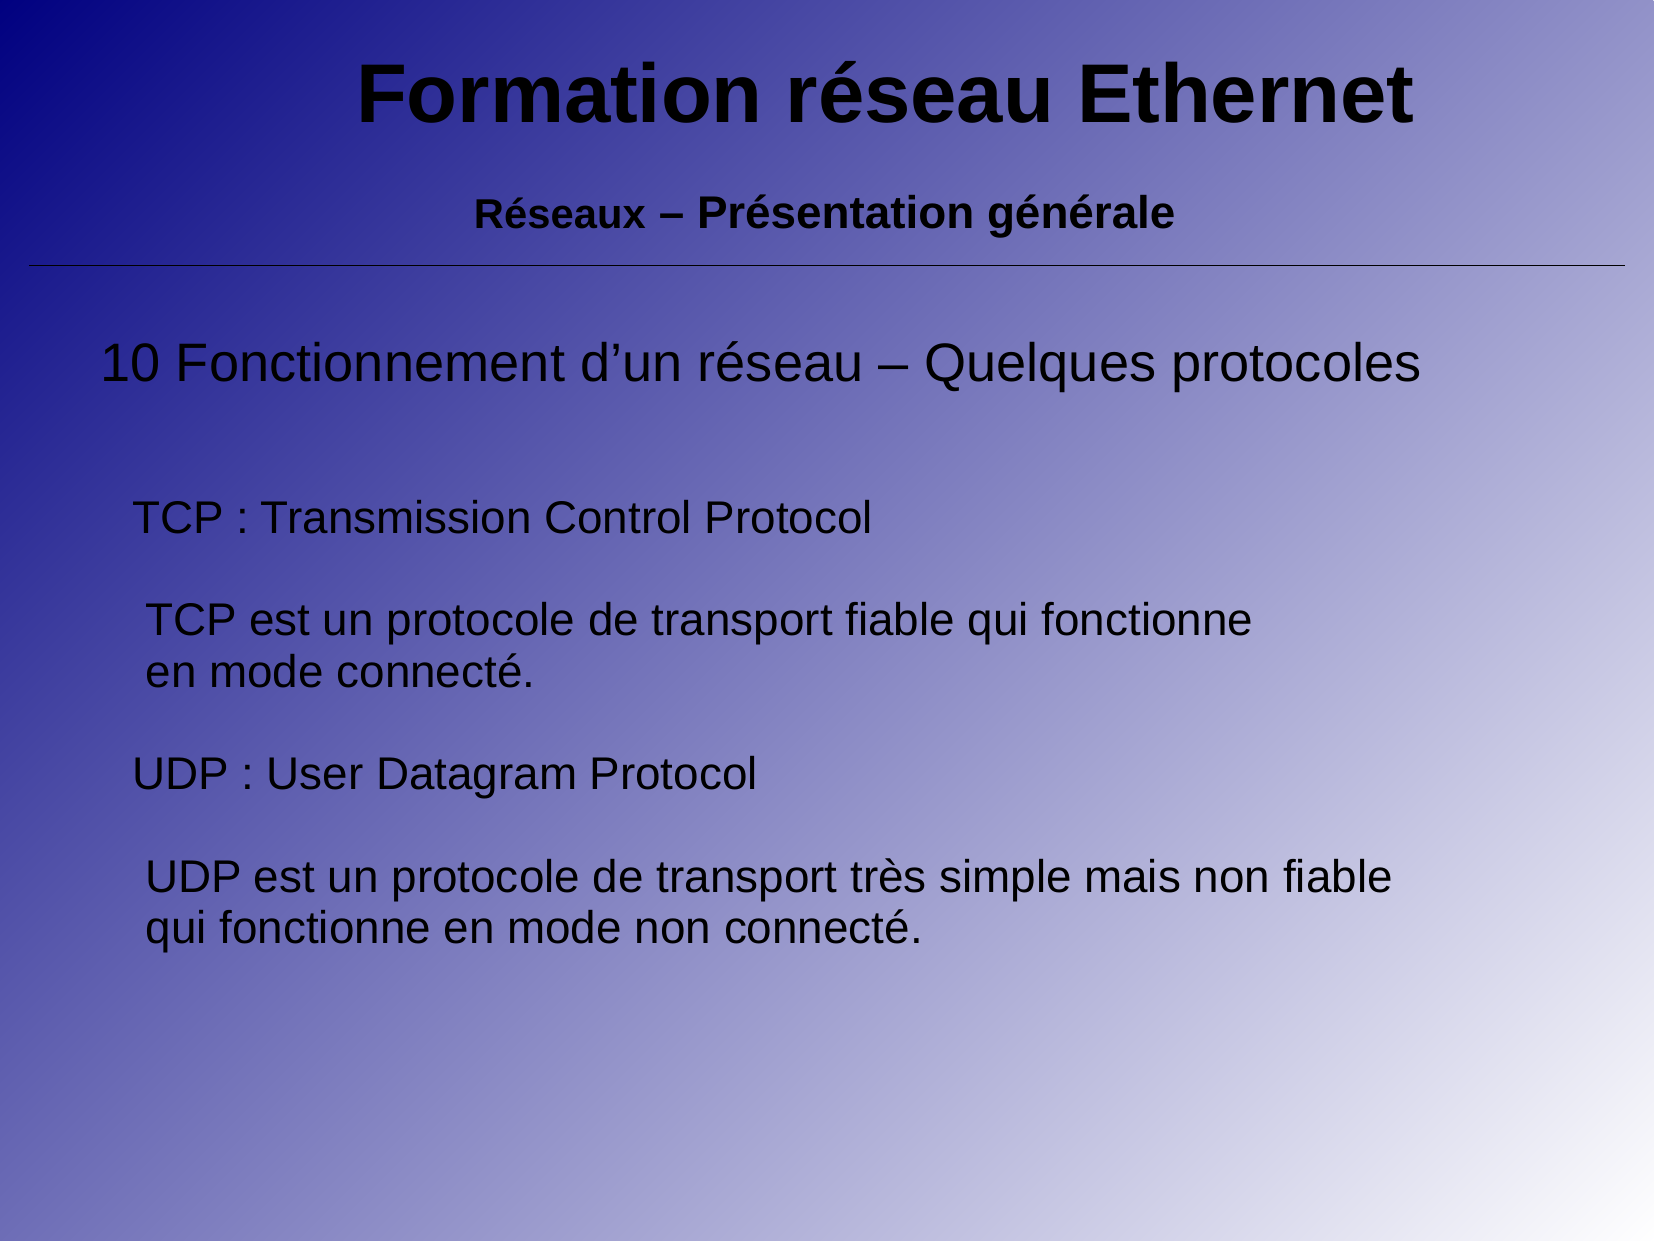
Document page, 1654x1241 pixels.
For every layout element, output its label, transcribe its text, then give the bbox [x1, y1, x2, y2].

text_box Formation réseau Ethernet [324, 39, 1447, 148]
text_box TCP : Transmission Control Protocol TCP est un protocole de transport fiable qui fonctionne en mode connecté. UDP : User Datagram Protocol UDP est un protocole de transport très simple mais non fiable qui fonctionne en mode non connecté. [118, 484, 1422, 959]
text_box Réseaux – Présentation générale [29, 177, 1621, 265]
text_box Réseaux – Présentation générale [29, 266, 1621, 354]
text_box 10 Fonctionnement d’un réseau – Quelques protocoles [85, 324, 1439, 401]
